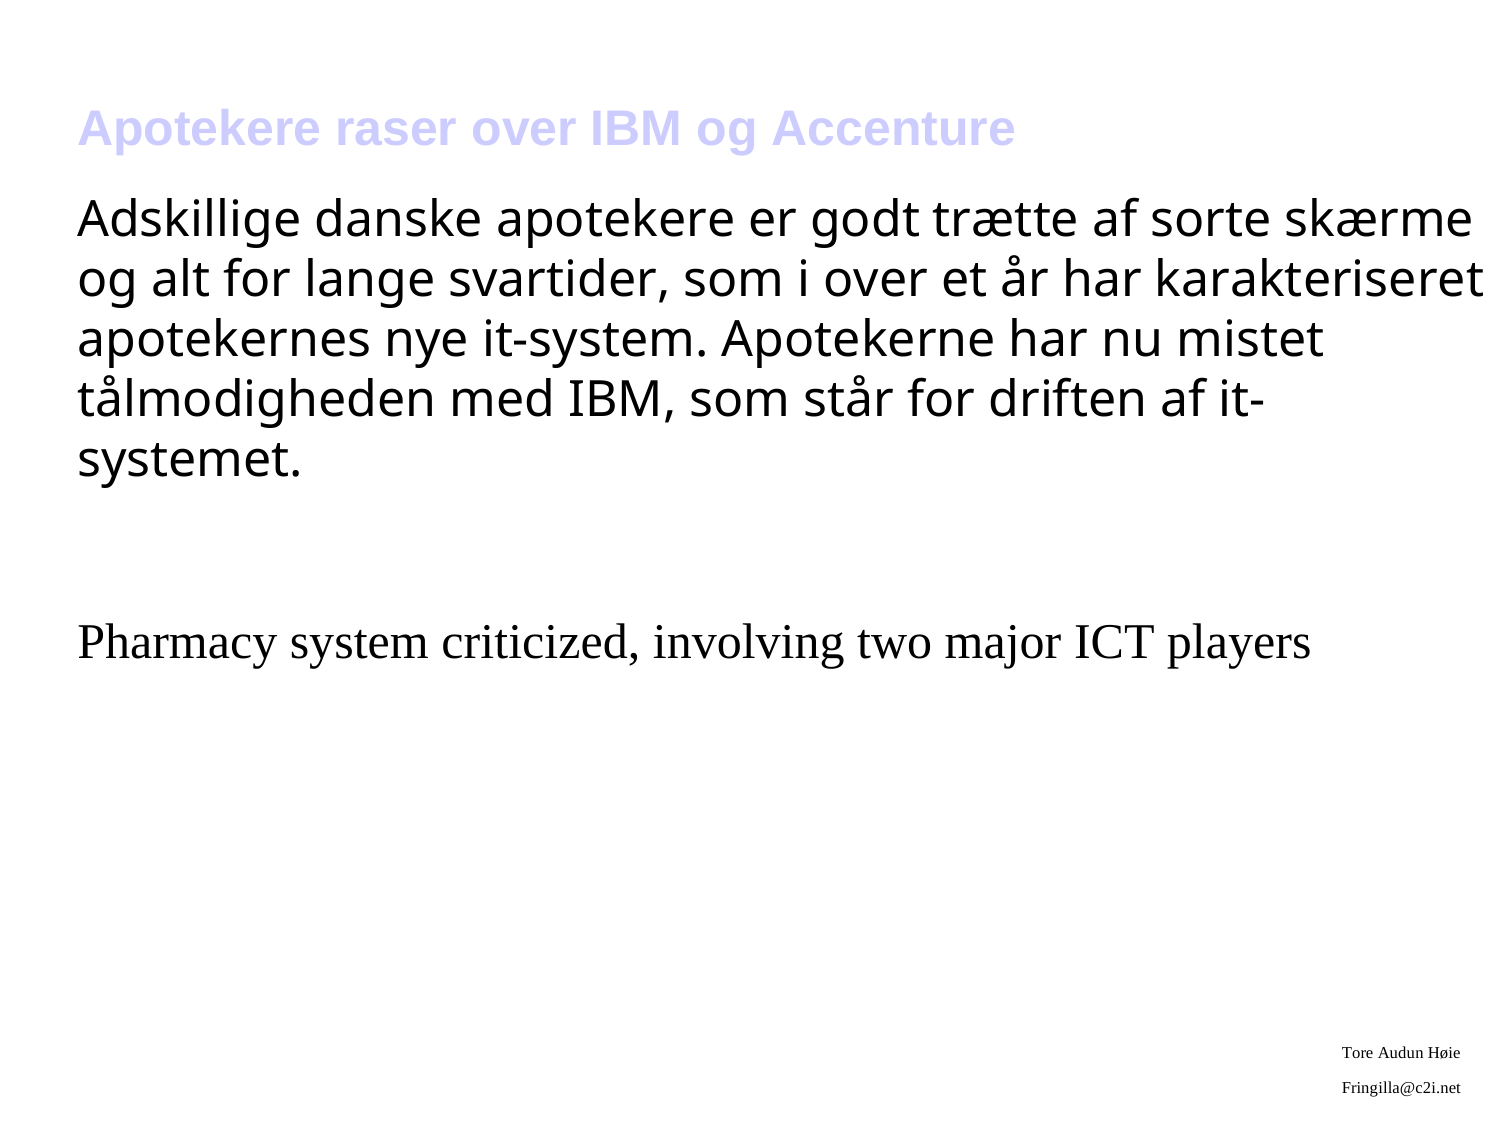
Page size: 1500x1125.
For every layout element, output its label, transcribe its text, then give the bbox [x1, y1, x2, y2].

text_box Tore Audun Høie Fringilla@c2i.net [1327, 1034, 1500, 1106]
text_box Apotekere raser over IBM og Accenture Adskillige danske apotekere er godt trætte af sorte skærme og alt for lange svartider, som i over et år har karakteriseret apotekernes nye it-system. Apotekerne har nu mistet tålmodigheden med IBM, som står for driften af it-systemet. Pharmacy system criticized, involving two major ICT players [62, 87, 1500, 677]
